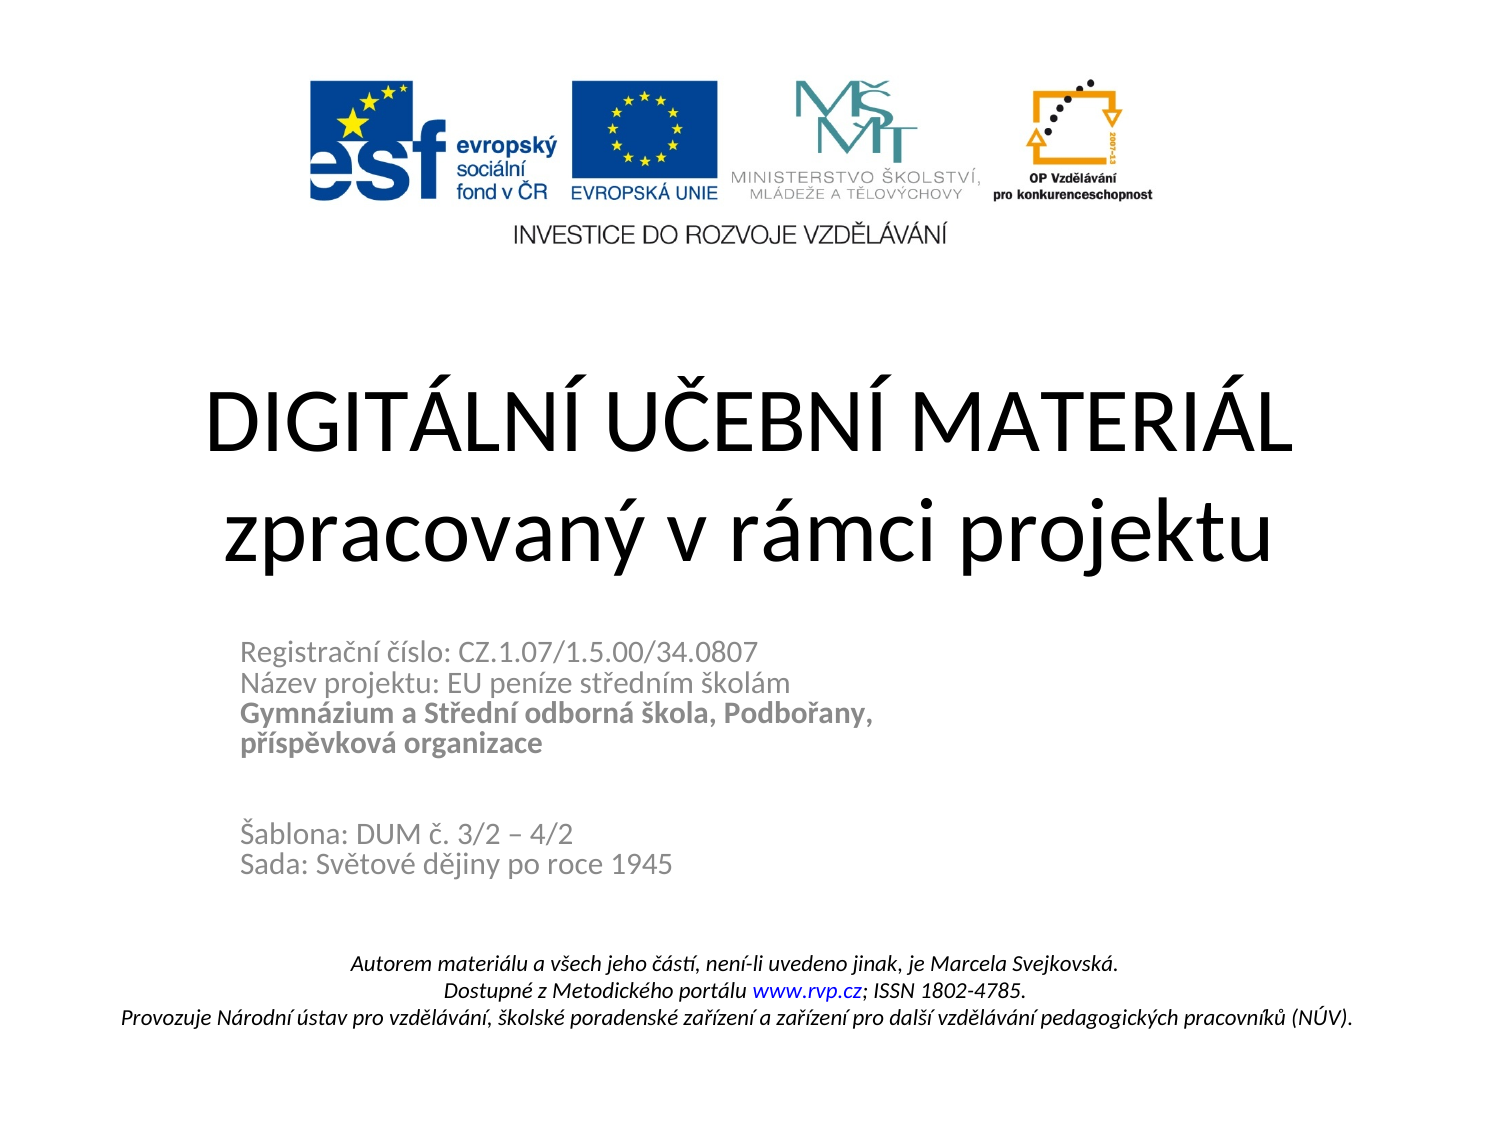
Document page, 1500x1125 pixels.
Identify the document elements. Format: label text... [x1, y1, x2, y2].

picture [265, 42, 1210, 274]
text_box Autorem materiálu a všech jeho částí, není-li uvedeno jinak, je Marcela Svejkovská. Dostupné z Metodického portálu www.rvp.cz; ISSN 1802-4785. Provozuje Národní ústav pro vzdělávání, školské poradenské zařízení a zařízení pro další vzdělávání pedagogických pracovníků (NÚV). [88, 940, 1388, 1039]
text_box Registrační číslo: CZ.1.07/1.5.00/34.0807 Název projektu: EU peníze středním školám Gymnázium a Střední odborná škola, Podbořany, příspěvková organizace Šablona: DUM č. 3/2 – 4/2 Sada: Světové dějiny po roce 1945 [225, 637, 1276, 926]
title DIGITÁLNÍ UČEBNÍ MATERIÁL zpracovaný v rámci projektu [112, 349, 1388, 591]
